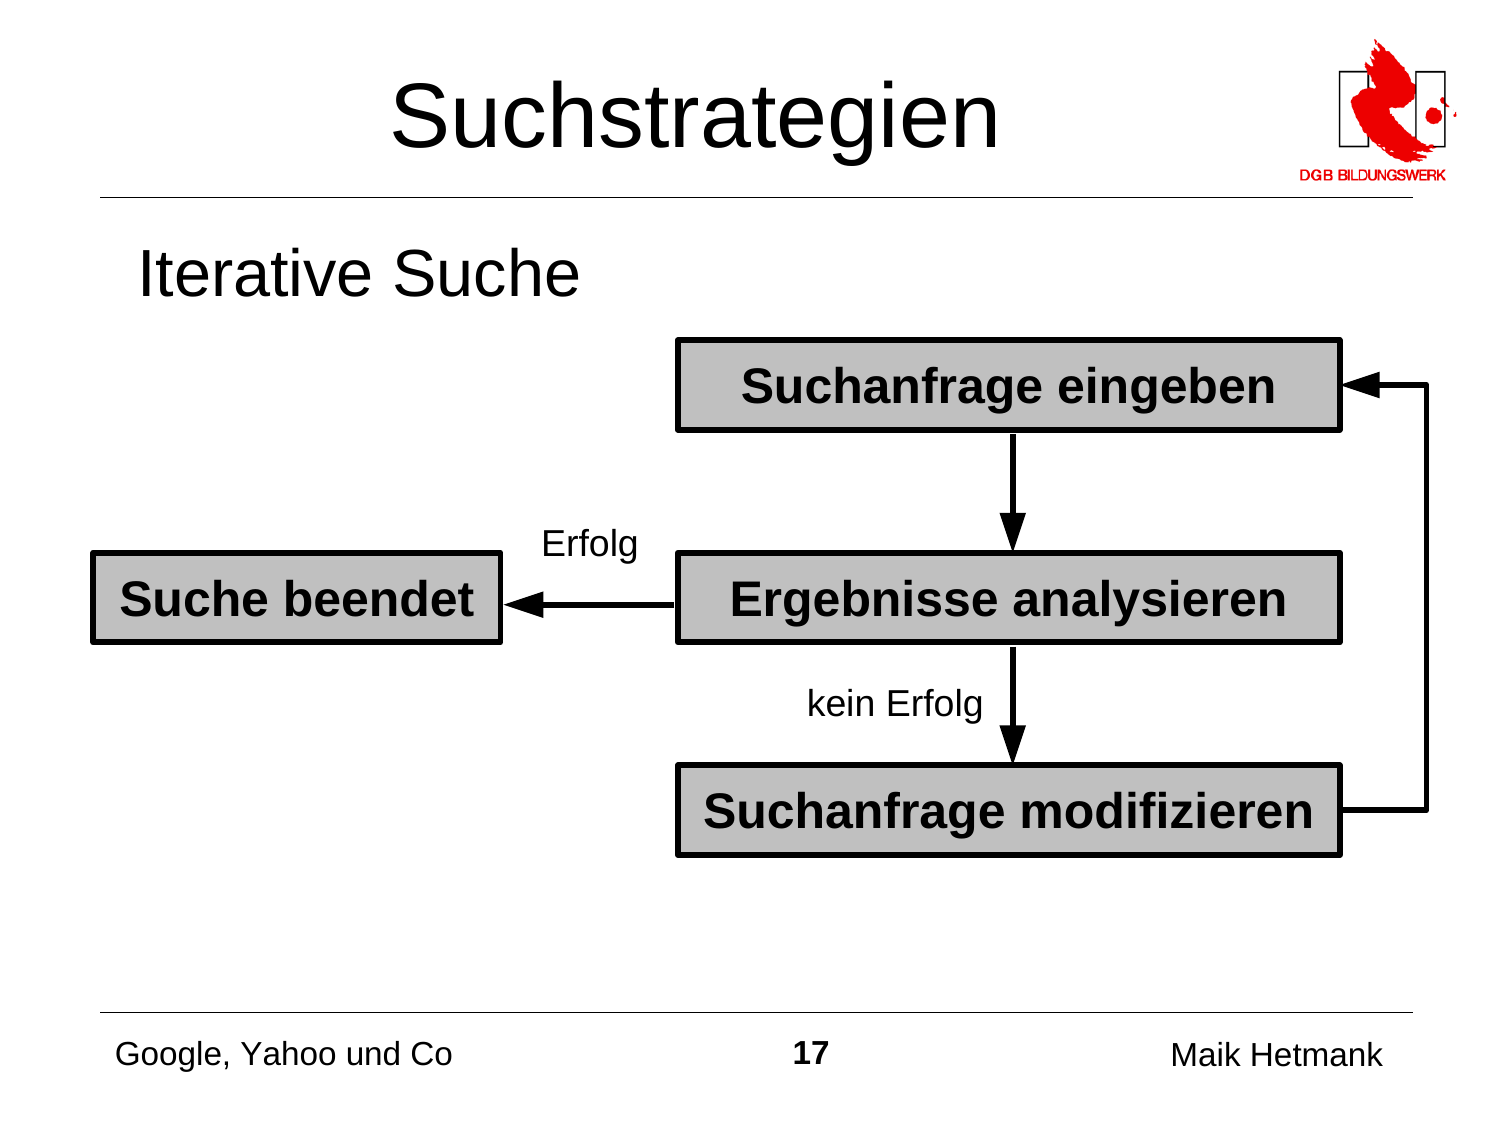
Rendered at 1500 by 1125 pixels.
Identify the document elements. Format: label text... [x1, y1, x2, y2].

text_box Erfolg [541, 520, 639, 563]
text_box Iterative Suche [137, 230, 1407, 307]
text_box kein Erfolg [806, 680, 984, 723]
text_box Suchanfrage eingeben [677, 340, 1340, 430]
picture [1299, 37, 1457, 181]
title Suchstrategien [87, 49, 1305, 175]
text_box Suchanfrage modifizieren [677, 765, 1340, 856]
text_box Suche beendet [93, 552, 501, 643]
text_box Ergebnisse analysieren [677, 552, 1340, 643]
